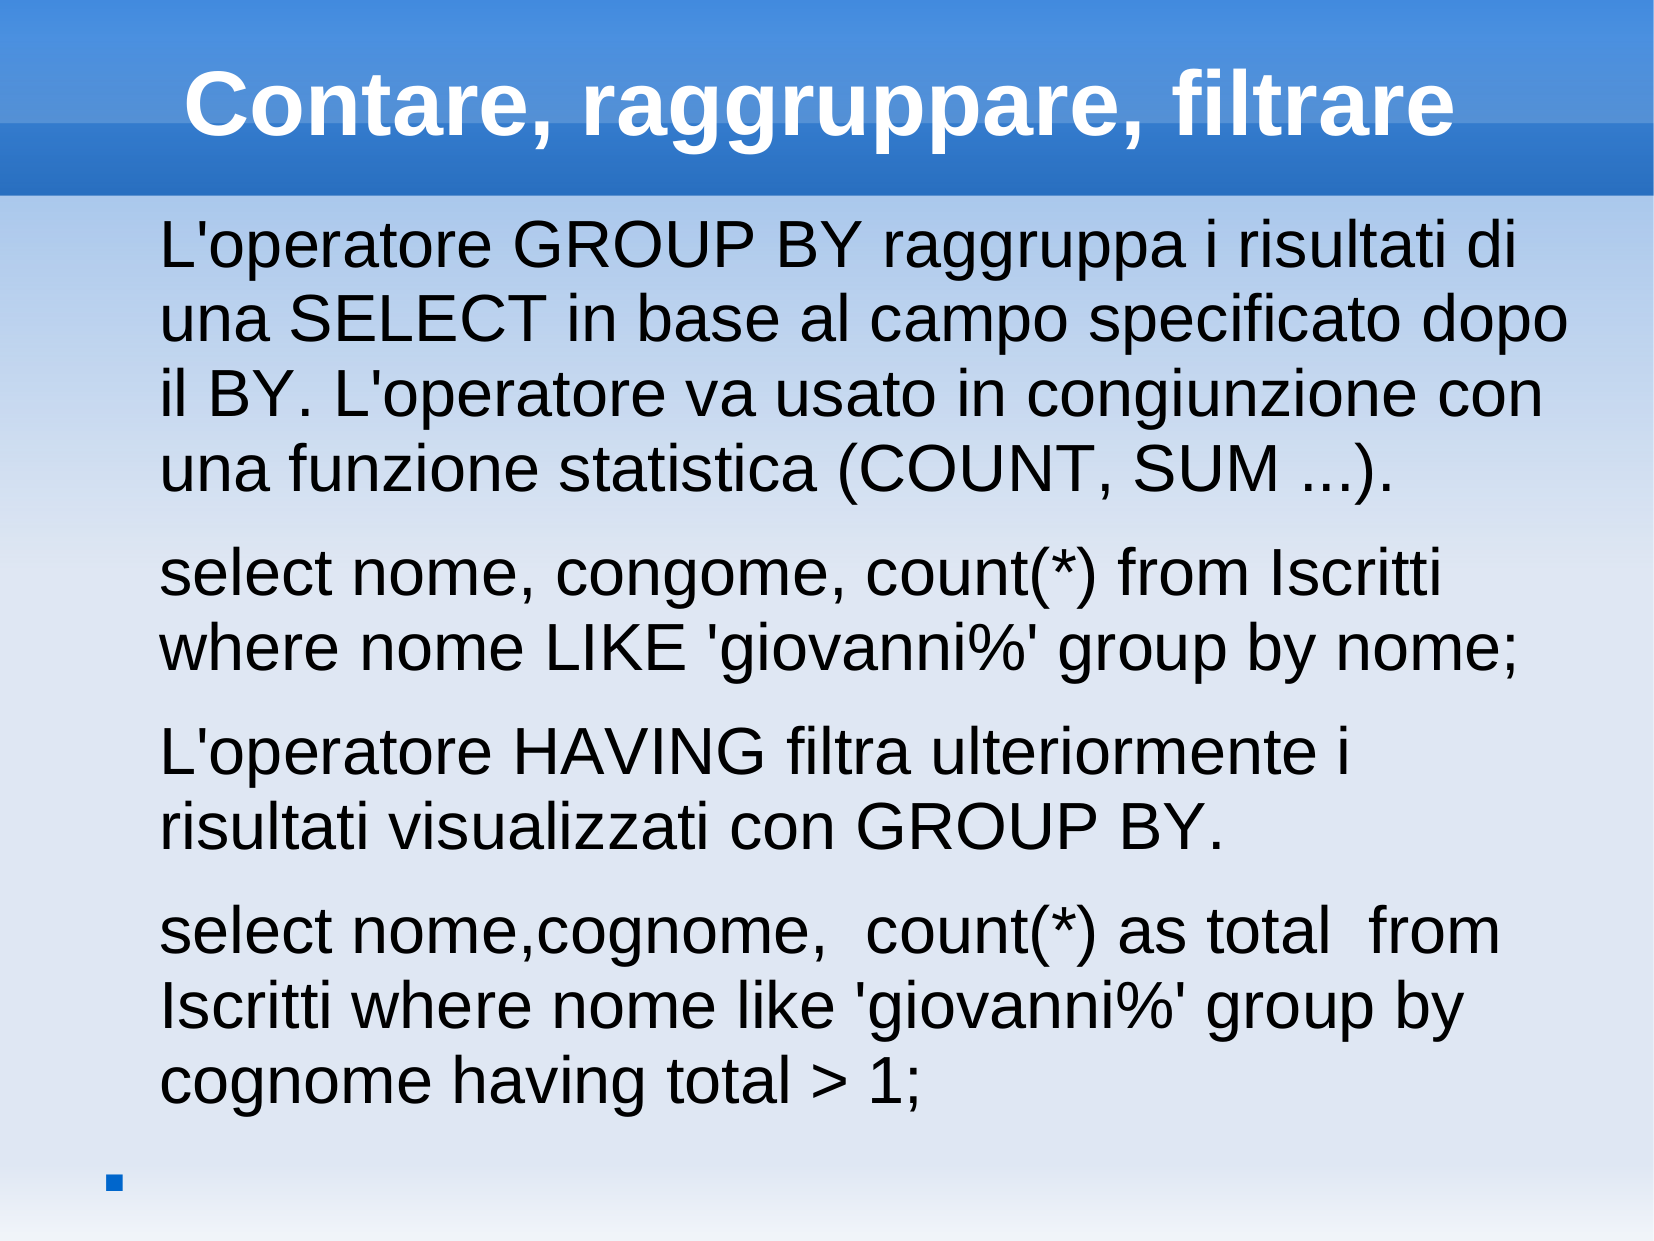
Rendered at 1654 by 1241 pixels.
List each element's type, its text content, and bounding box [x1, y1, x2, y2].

picture [0, 0, 1654, 1241]
title Contare, raggruppare, filtrare [76, 7, 1565, 200]
list L'operatore GROUP BY raggruppa i risultati di una SELECT in base al campo specificato dopo il BY. L'operatore va usato in congiunzione con una funzione statistica (COUNT, SUM ...). select nome, congome, count(*) from Iscritti where nome LIKE 'giovanni%' group by nome; L'operatore HAVING filtra ulteriormente i risultati visualizzati con GROUP BY. select nome,cognome, count(*) as total from Iscritti where nome like 'giovanni%' group by cognome having total > 1; [88, 206, 1577, 1223]
